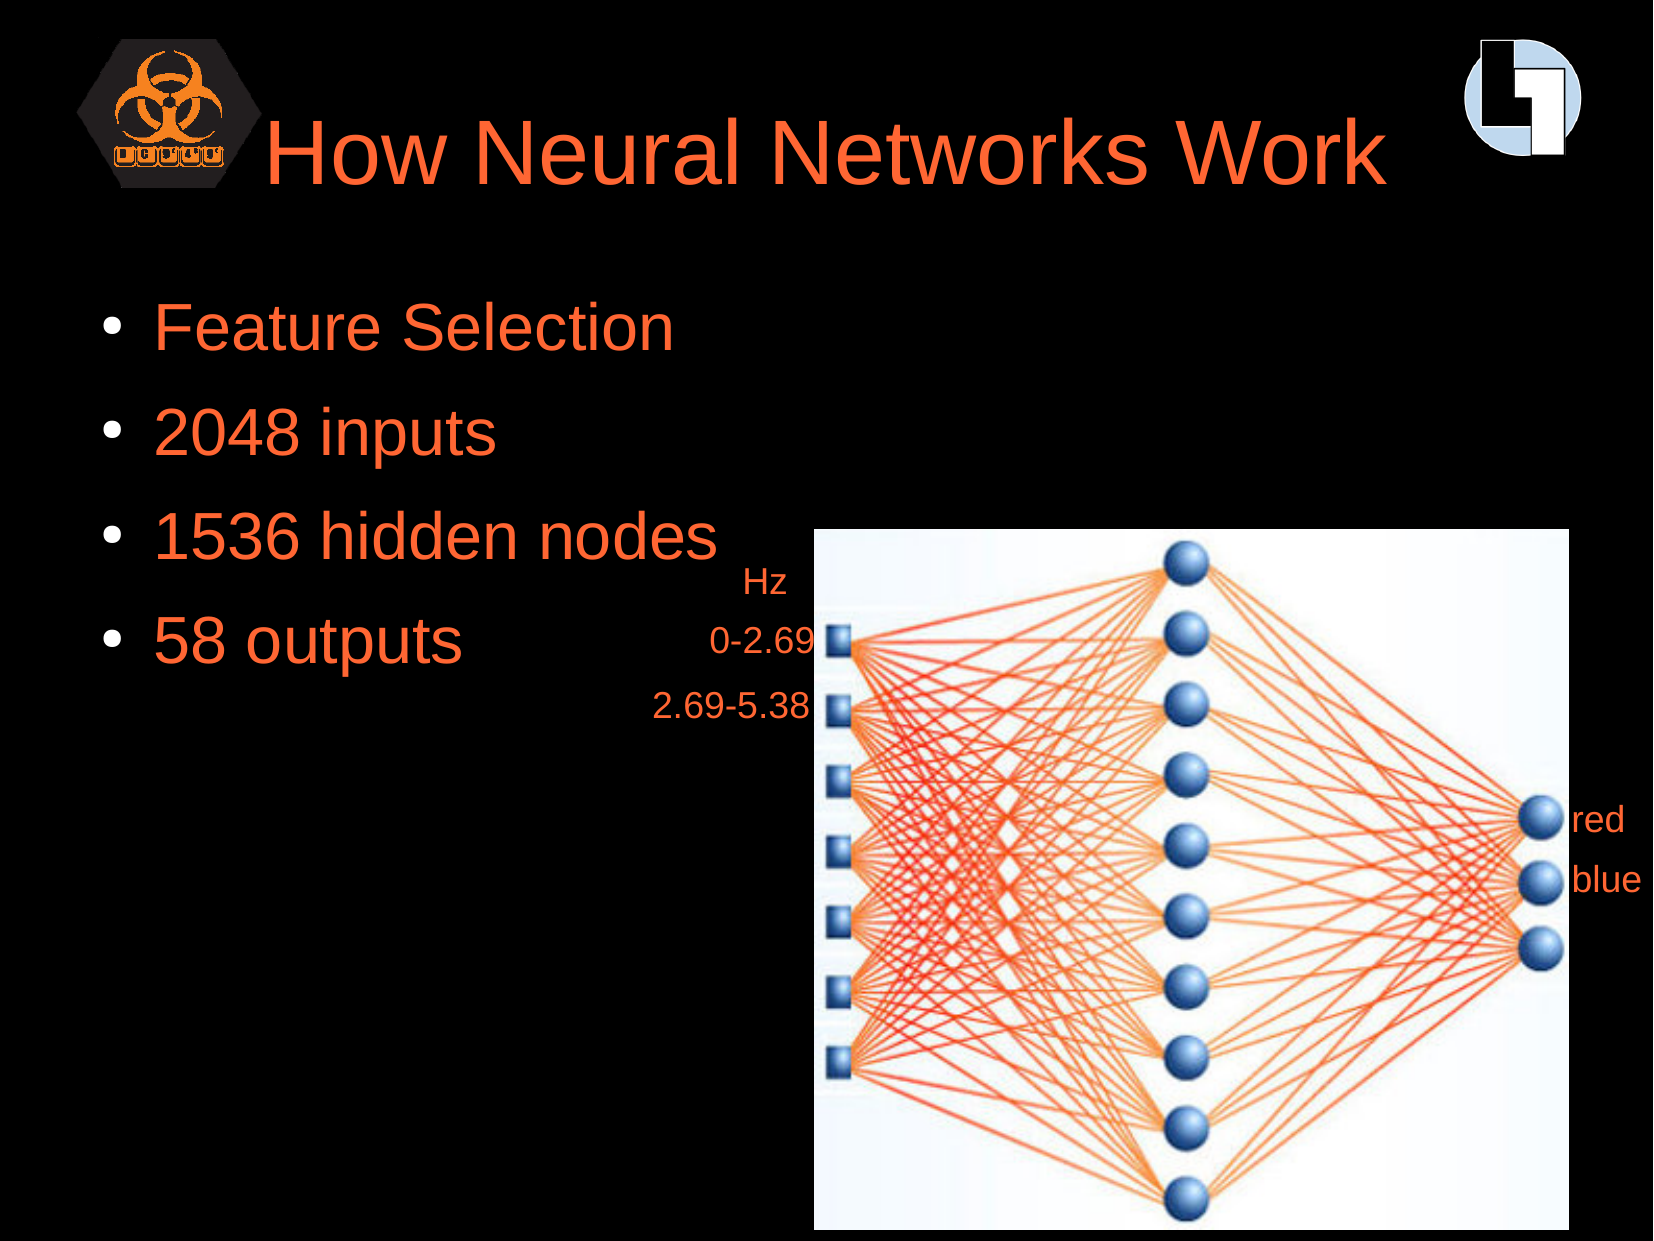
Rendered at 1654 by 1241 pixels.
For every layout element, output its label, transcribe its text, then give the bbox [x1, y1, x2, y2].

text_box 0-2.69 [694, 611, 845, 669]
text_box red [1556, 791, 1644, 849]
list Feature Selection 2048 inputs 1536 hidden nodes 58 outputs [82, 290, 1571, 1109]
text_box blue [1556, 850, 1653, 908]
picture [814, 529, 1569, 1230]
text_box Hz [727, 552, 841, 610]
title How Neural Networks Work [82, 49, 1571, 257]
text_box 2.69-5.38 [637, 676, 825, 776]
picture [1462, 37, 1583, 158]
picture [75, 37, 263, 188]
